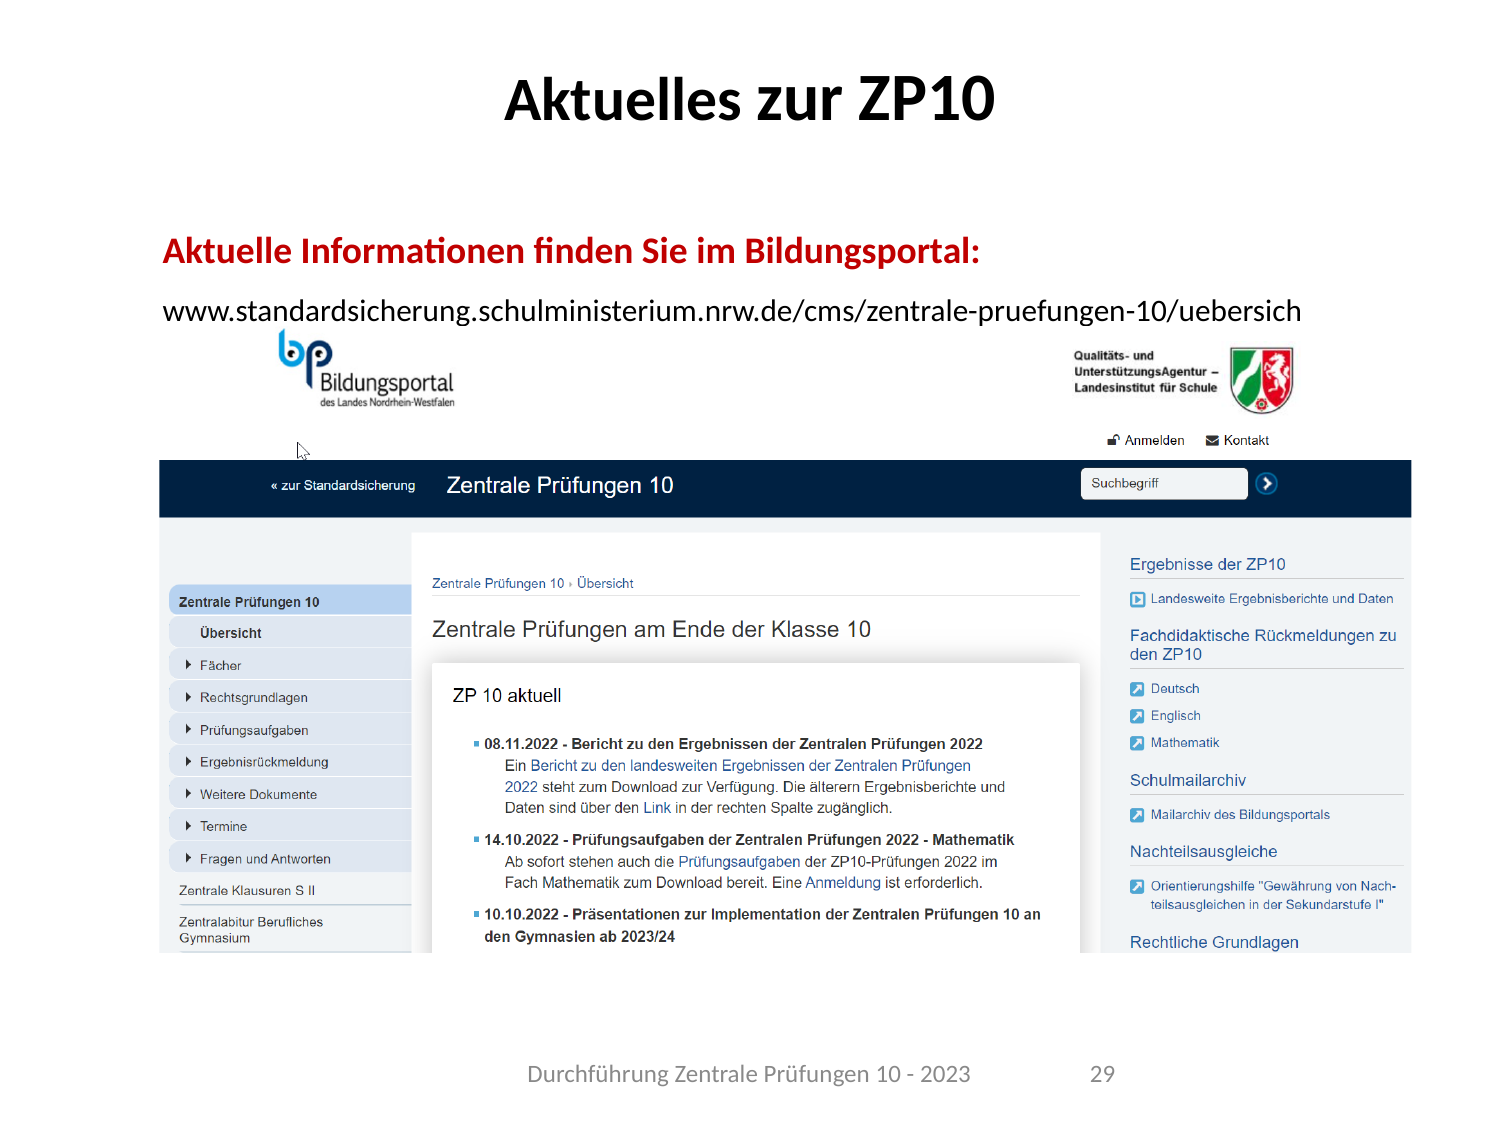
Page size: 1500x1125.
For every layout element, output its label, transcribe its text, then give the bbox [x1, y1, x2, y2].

text_box Aktuelle Informationen finden Sie im Bildungsportal: www.standardsicherung.schulministerium.nrw.de/cms/zentrale-pruefungen-10/uebersicht [147, 196, 1329, 973]
text_box 29 [1074, 1042, 1426, 1103]
title Aktuelles zur ZP10 [75, 45, 1426, 209]
picture [159, 326, 1412, 953]
text_box Durchführung Zentrale Prüfungen 10 - 2023 [512, 1042, 988, 1103]
